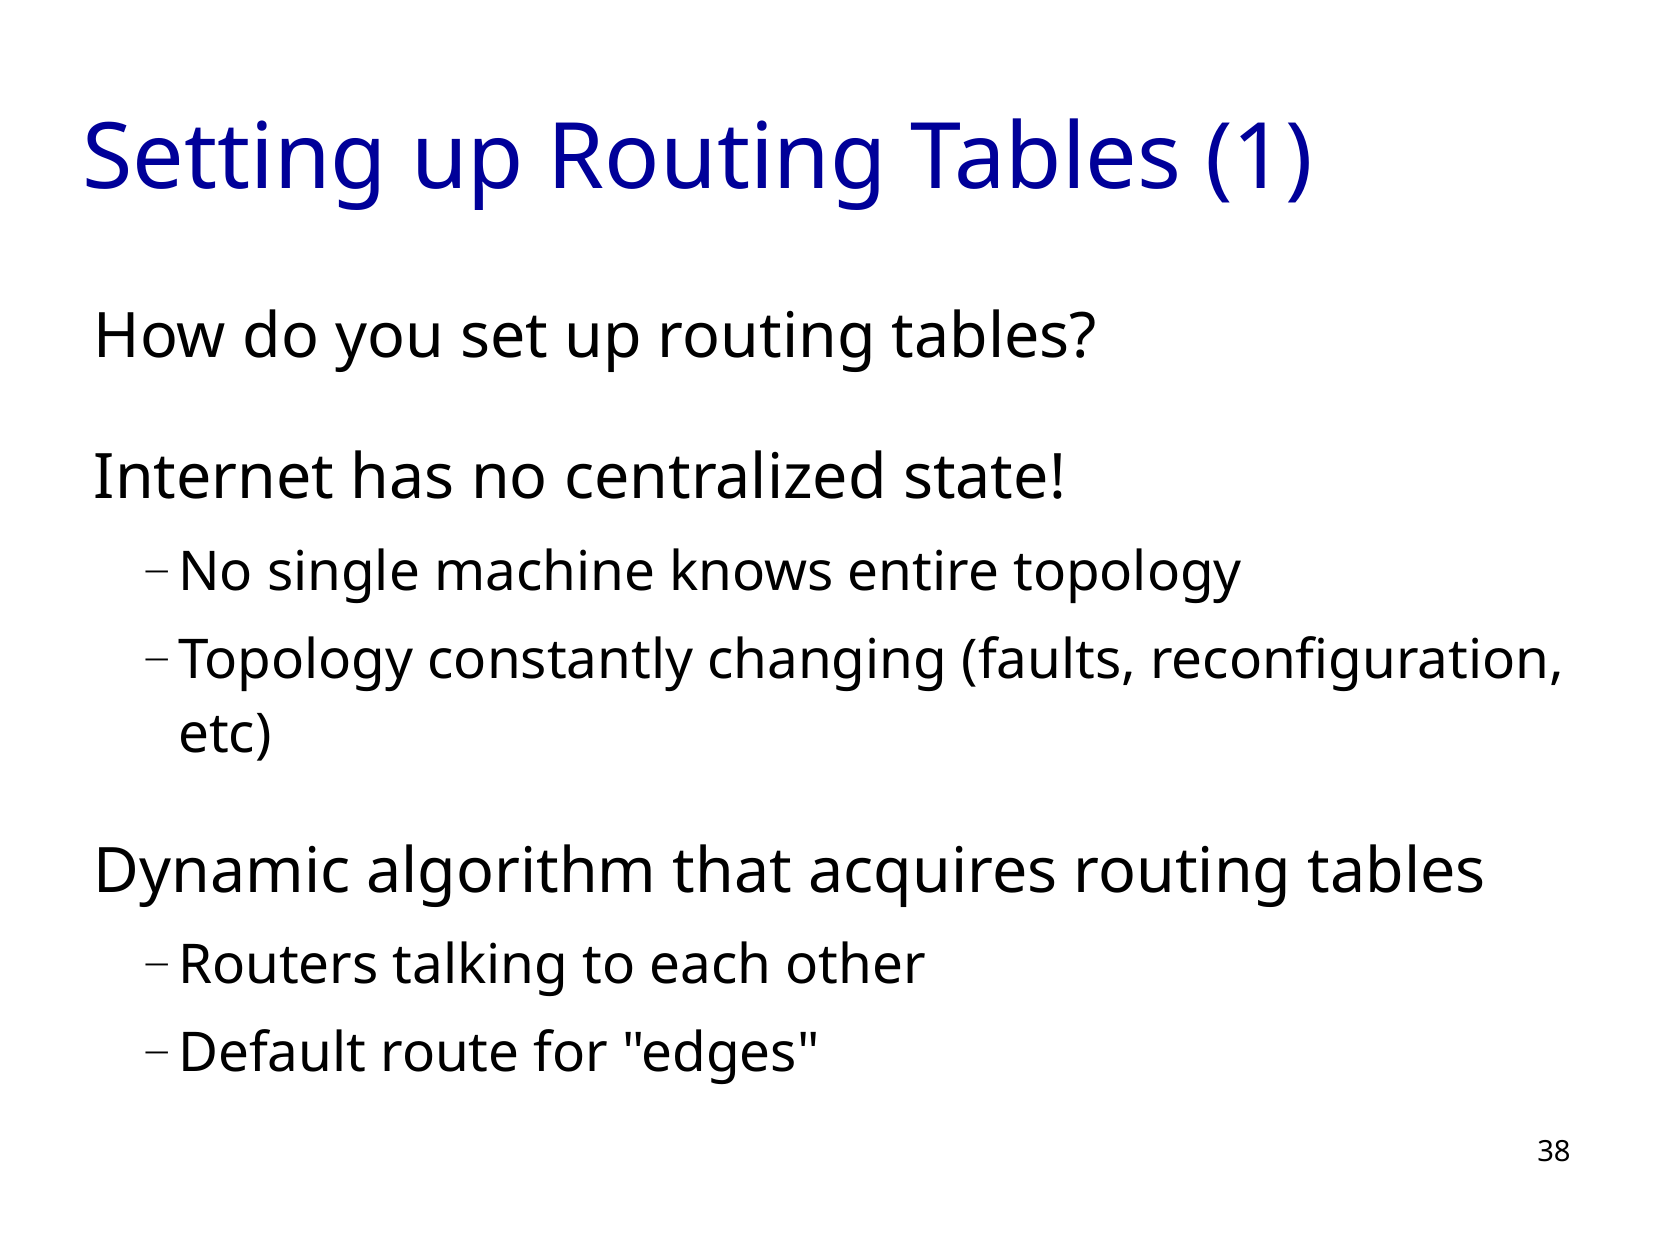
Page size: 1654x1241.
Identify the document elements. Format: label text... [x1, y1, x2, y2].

title Setting up Routing Tables (1) [82, 49, 1571, 257]
list How do you set up routing tables? Internet has no centralized state! No single machine knows entire topology Topology constantly changing (faults, reconfiguration, etc) Dynamic algorithm that acquires routing tables Routers talking to each other Default route for "edges" [60, 290, 1571, 1096]
